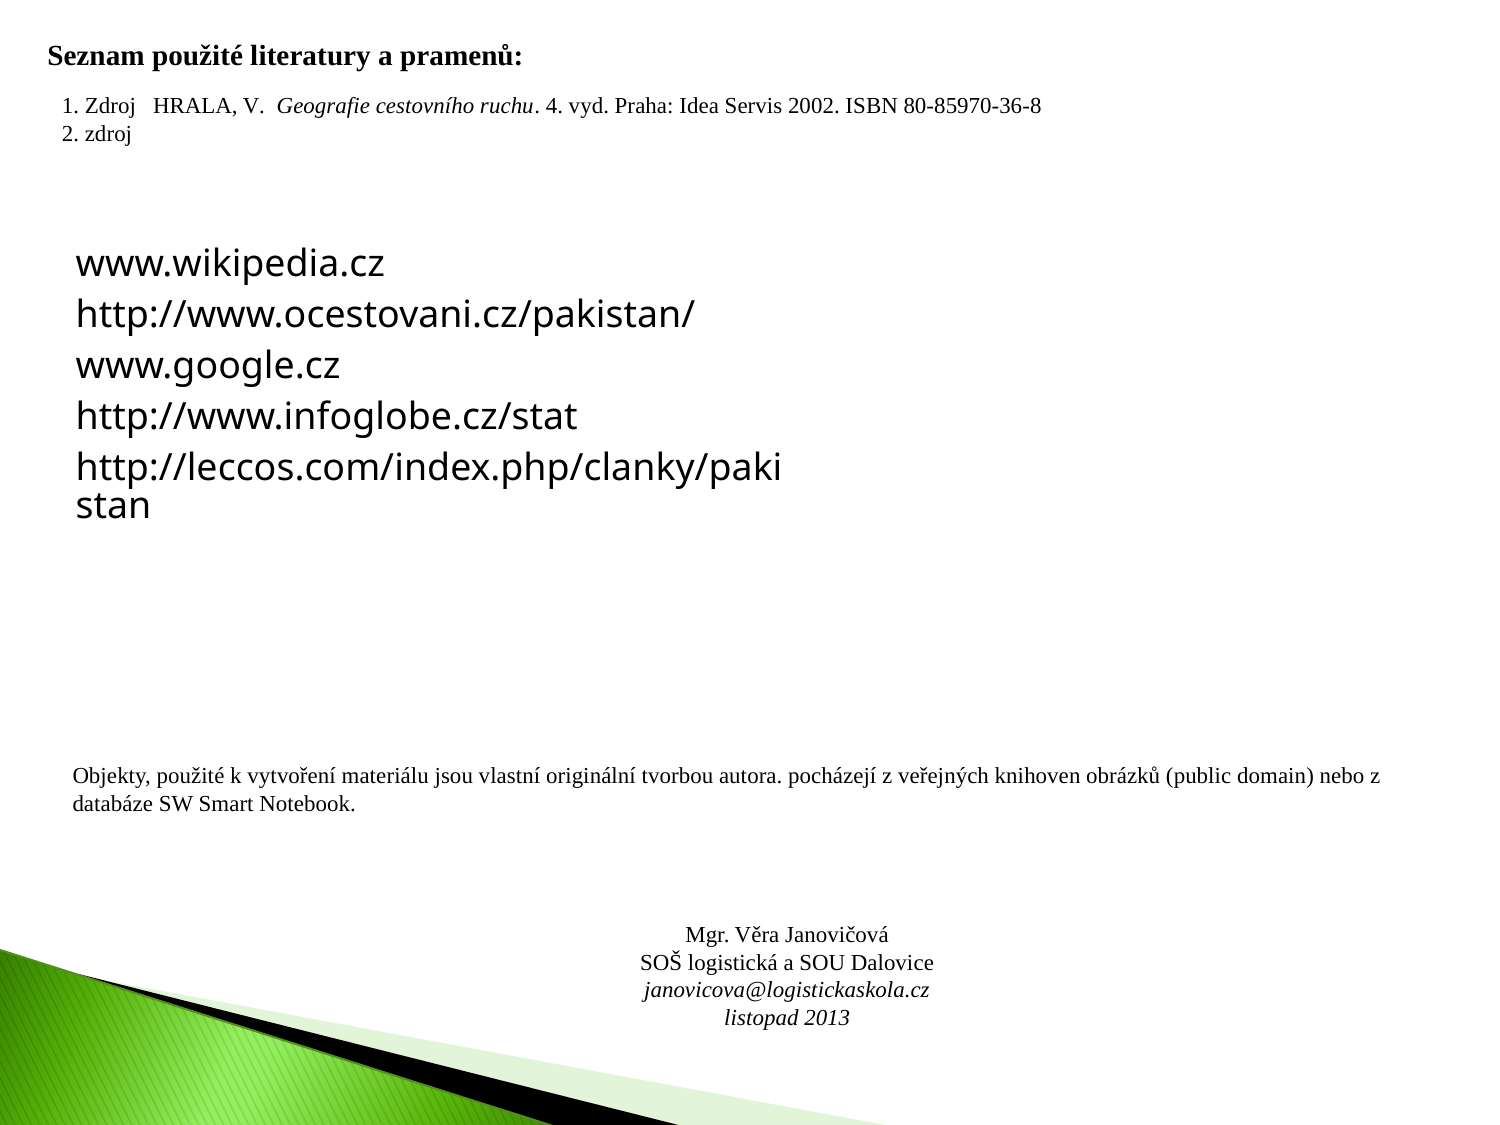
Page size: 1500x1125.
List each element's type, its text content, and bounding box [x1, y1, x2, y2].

text_box Mgr. Věra Janovičová SOŠ logistická a SOU Dalovice janovicova@logistickaskola.cz listopad 2013 [494, 913, 1080, 1039]
text_box www.wikipedia.cz http://www.ocestovani.cz/pakistan/ www.google.cz http://www.infoglobe.cz/stat http://leccos.com/index.php/clanky/pakistan [61, 232, 811, 502]
text_box 1. Zdroj HRALA, V. Geografie cestovního ruchu. 4. vyd. Praha: Idea Servis 2002. ISBN 80-85970-36-8 2. zdroj [48, 84, 1310, 154]
text_box Objekty, použité k vytvoření materiálu jsou vlastní originální tvorbou autora. pocházejí z veřejných knihoven obrázků (public domain) nebo z databáze SW Smart Notebook. [58, 753, 1442, 823]
text_box Seznam použité literatury a pramenů: [33, 29, 762, 79]
